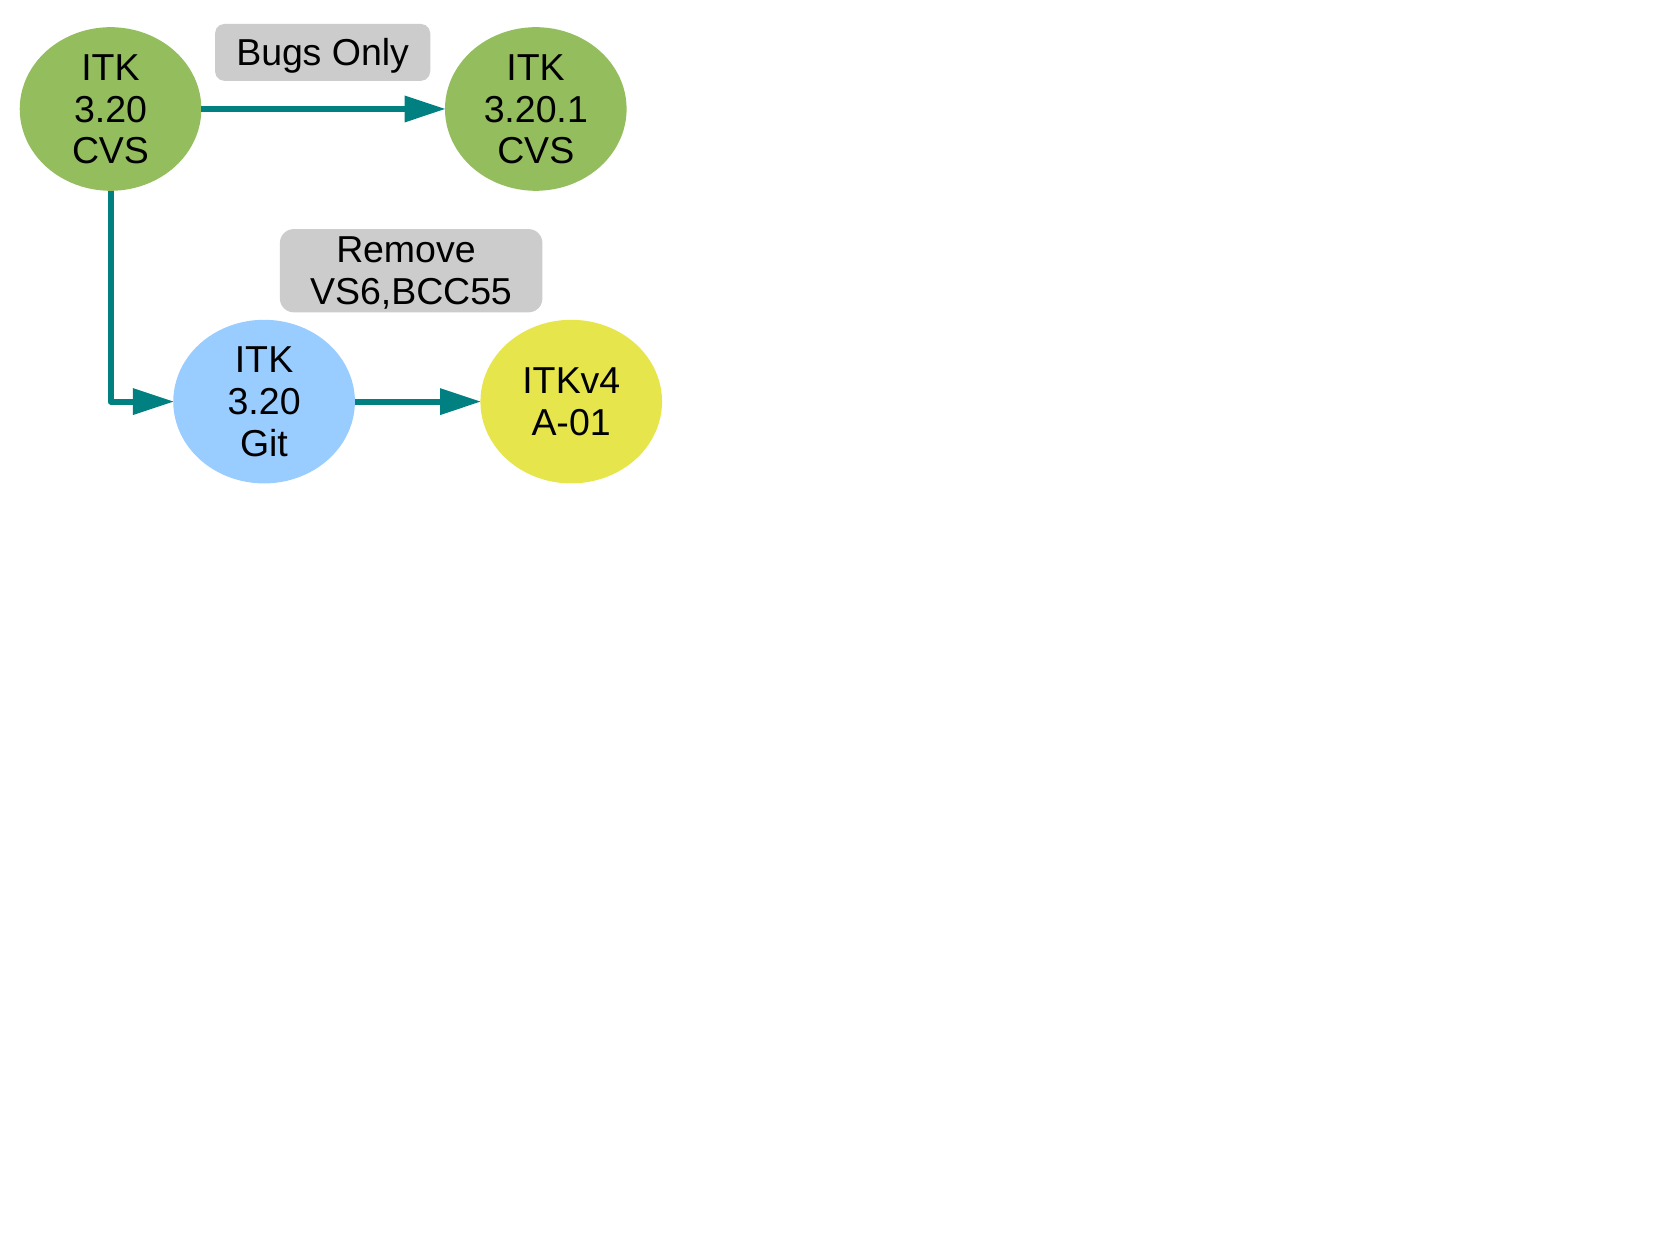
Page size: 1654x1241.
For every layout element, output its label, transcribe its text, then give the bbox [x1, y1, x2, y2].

text_box ITK 3.20.1 CVS [445, 27, 627, 191]
text_box Remove VS6,BCC55 [279, 229, 543, 313]
text_box ITK 3.20 CVS [19, 27, 202, 191]
text_box Bugs Only [215, 23, 431, 81]
text_box ITKv4 A-01 [480, 319, 663, 484]
text_box ITK 3.20 Git [173, 319, 355, 484]
